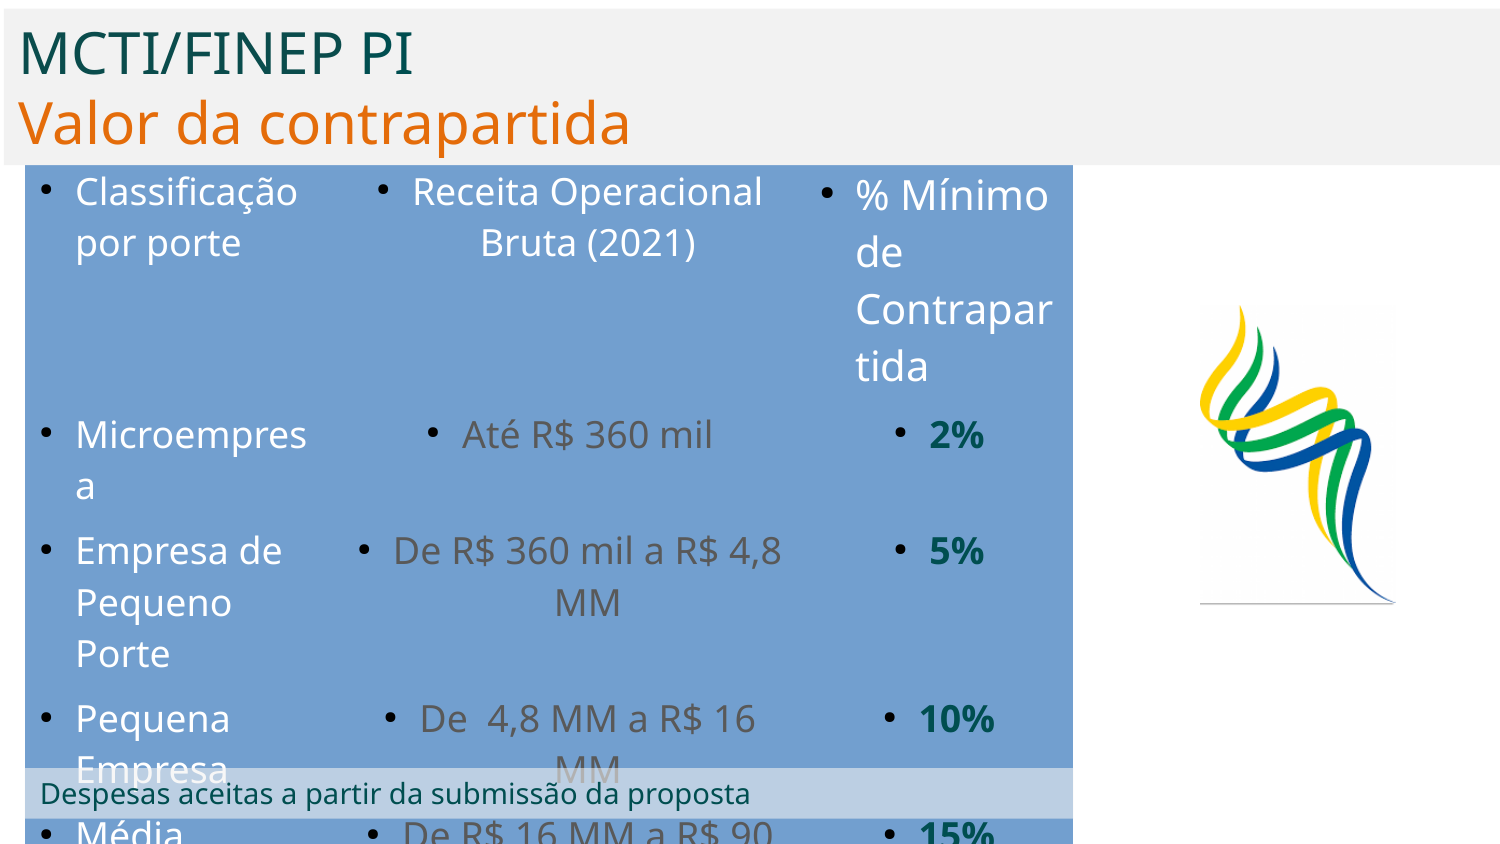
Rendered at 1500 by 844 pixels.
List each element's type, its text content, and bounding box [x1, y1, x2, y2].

table_cell Até R$ 360 mil [335, 401, 805, 518]
table_header Classificação por porte [25, 166, 335, 401]
table_cell De R$ 16 MM a R$ 90 MM [335, 819, 805, 844]
text_box MCTI/FINEP PI Valor da contrapartida [3, 8, 1500, 166]
table_cell De 4,8 MM a R$ 16 MM [335, 686, 805, 768]
table_cell Empresa de Pequeno Porte [25, 518, 335, 686]
table_cell Microempresa [25, 401, 335, 518]
table_header % Mínimo de Contrapartida [805, 166, 1073, 401]
table_cell 5% [805, 518, 1073, 686]
picture [1200, 305, 1396, 603]
table_cell 10% [805, 686, 1073, 768]
table_cell De R$ 360 mil a R$ 4,8 MM [335, 518, 805, 686]
table_cell 2% [805, 401, 1073, 518]
table_cell Pequena Empresa [25, 686, 335, 768]
table_header Receita Operacional Bruta (2021) [335, 166, 805, 401]
table_cell 15% [805, 819, 1073, 844]
text_box Despesas aceitas a partir da submissão da proposta [24, 768, 1074, 819]
table_cell Média Empresa I [25, 819, 335, 844]
